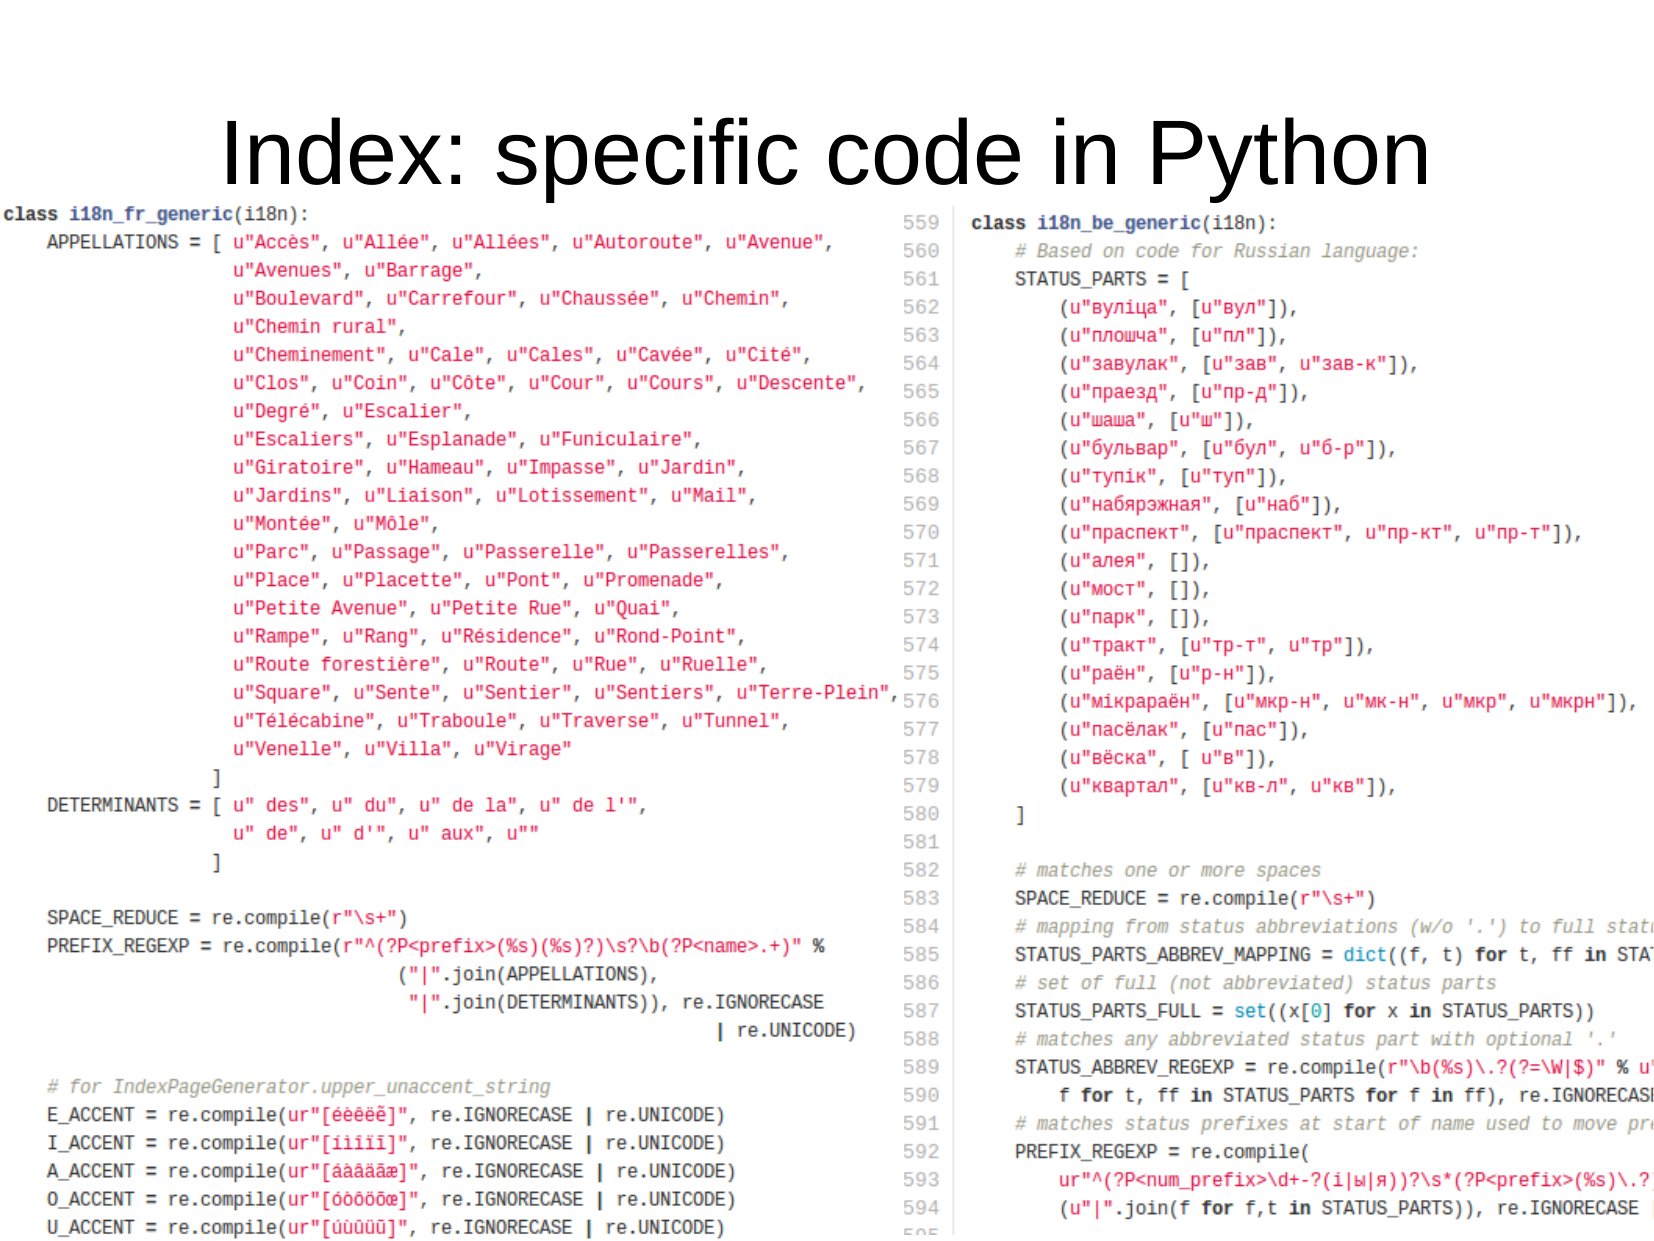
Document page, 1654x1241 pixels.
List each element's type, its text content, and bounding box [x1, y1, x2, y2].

picture [0, 194, 1654, 1241]
title Index: specific code in Python [82, 49, 1571, 257]
